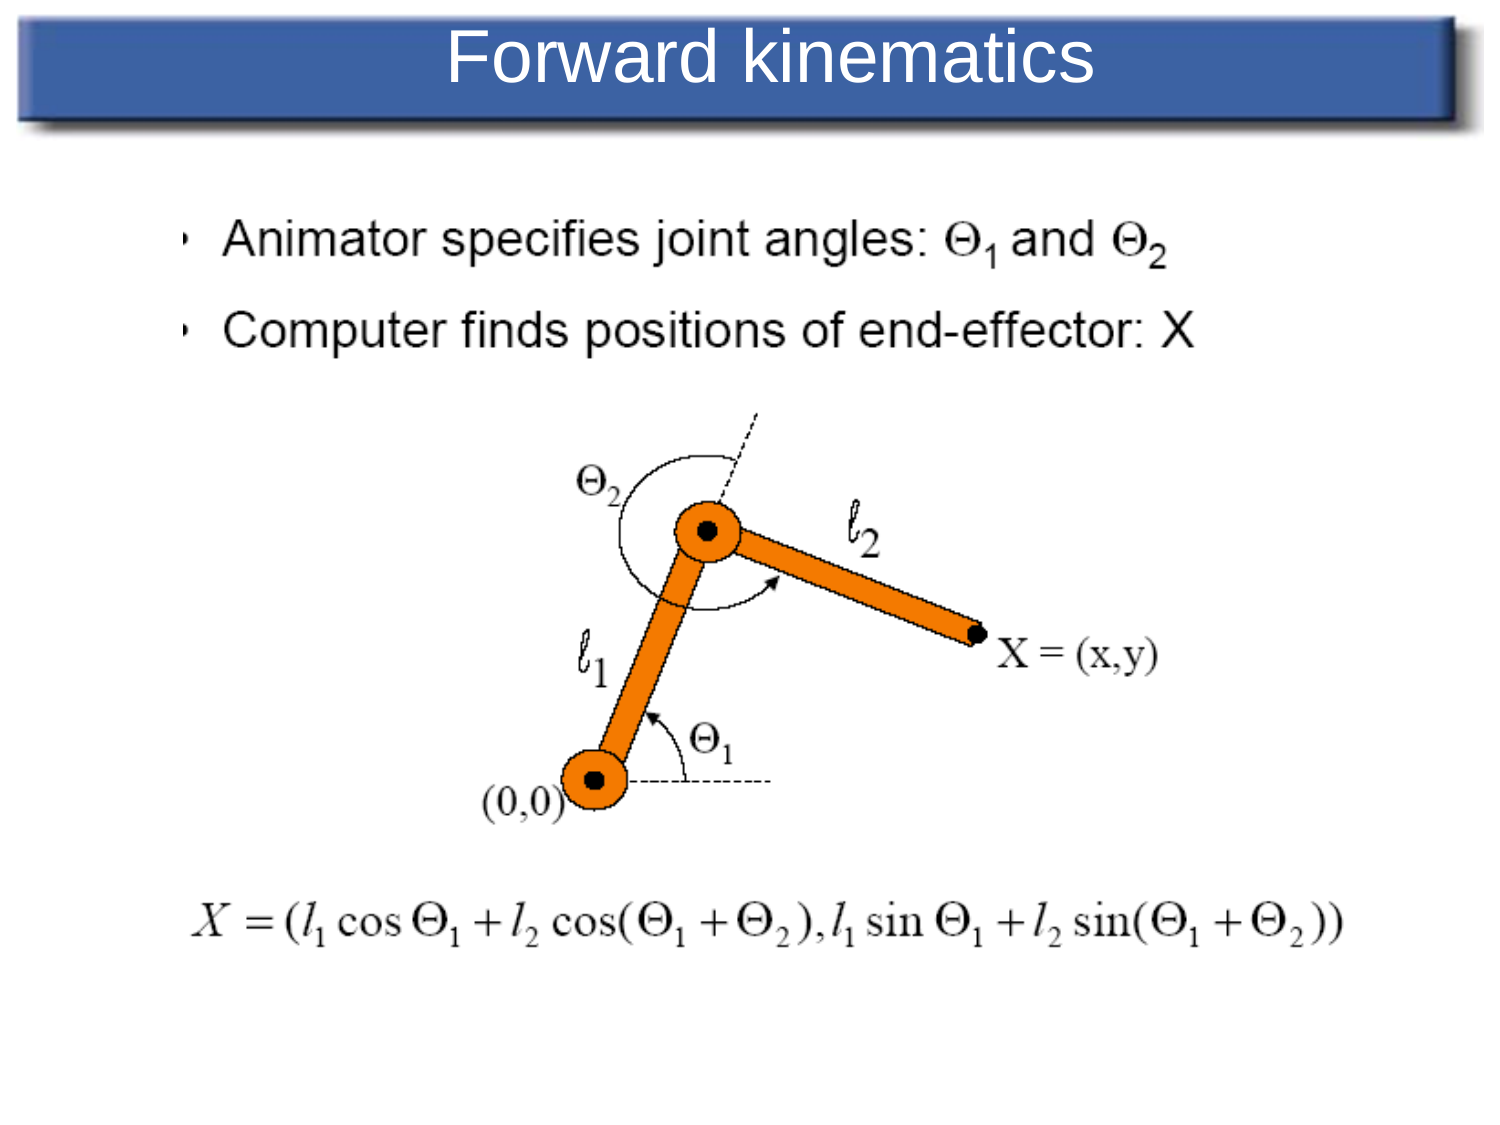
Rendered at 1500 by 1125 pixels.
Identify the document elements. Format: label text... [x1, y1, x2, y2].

text_box Forward kinematics [430, 0, 1112, 106]
picture [16, 13, 1484, 141]
picture [183, 207, 1353, 962]
